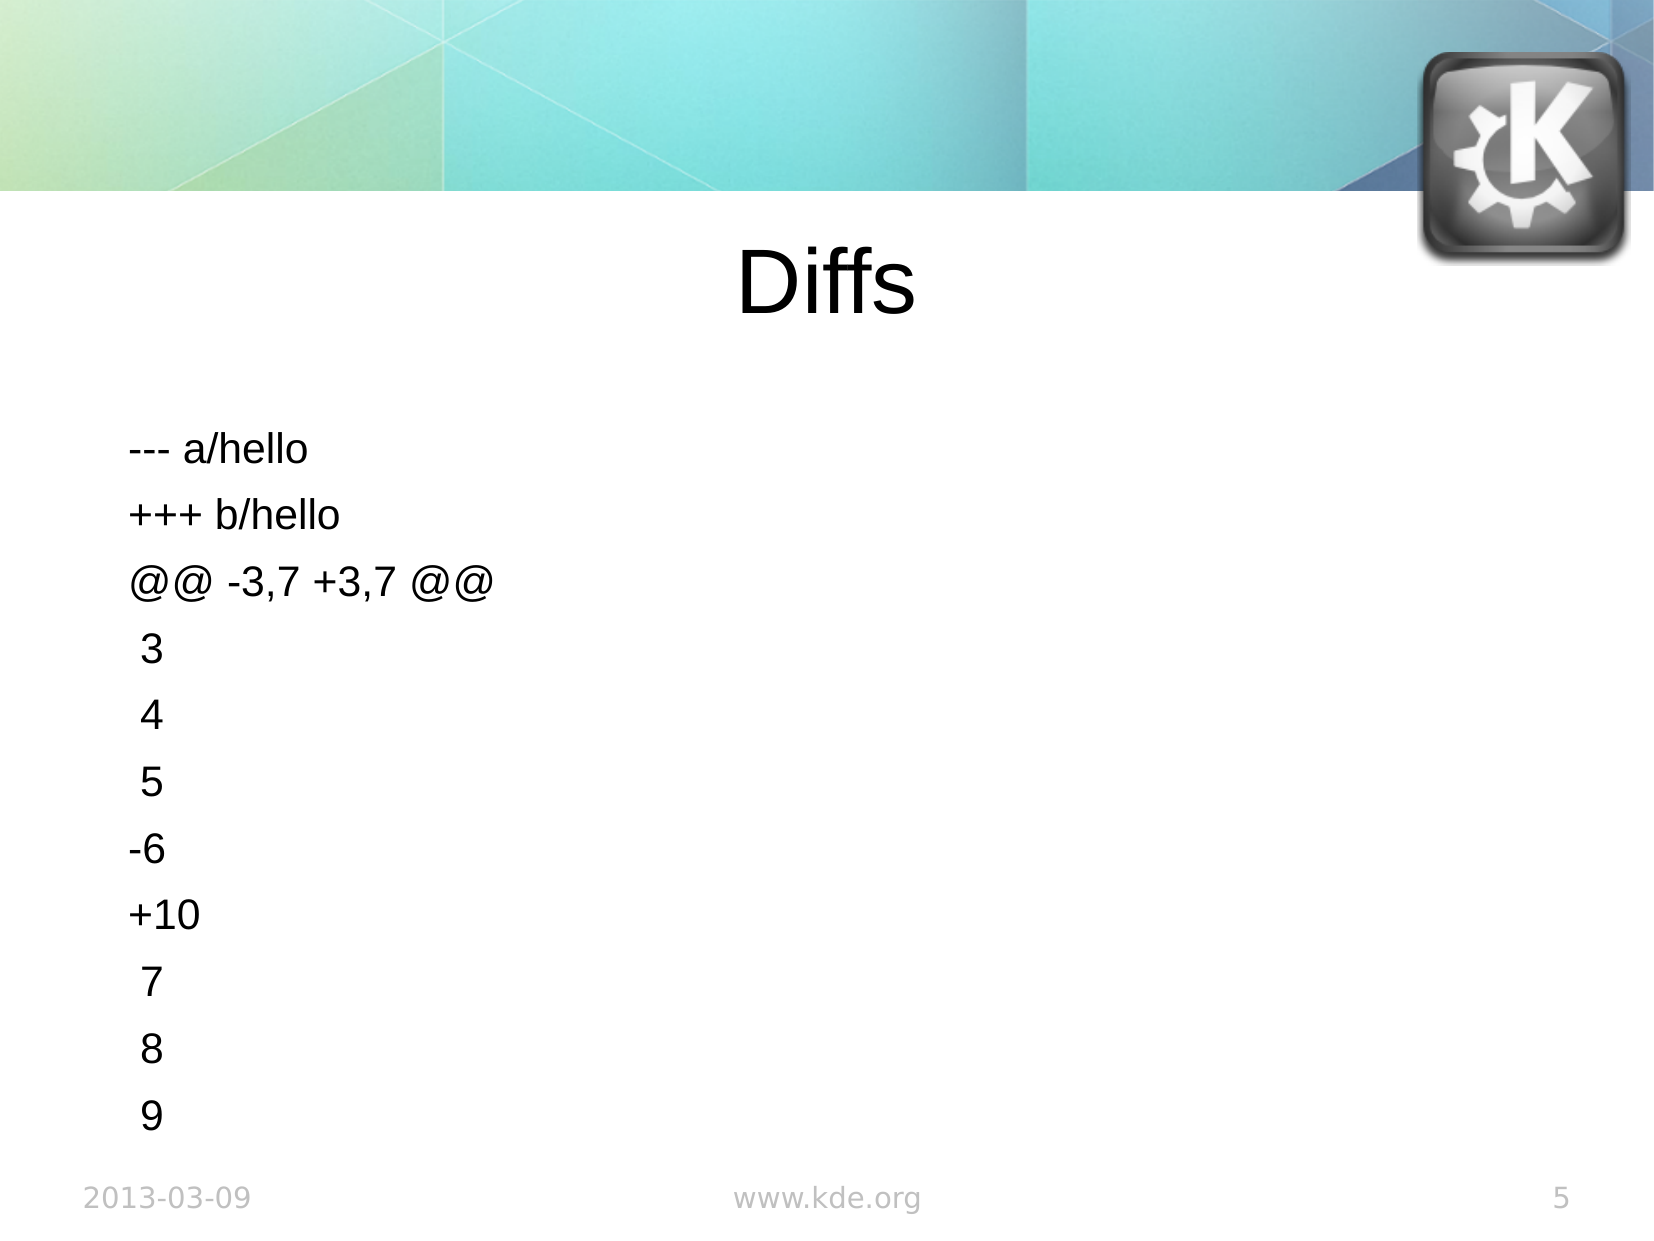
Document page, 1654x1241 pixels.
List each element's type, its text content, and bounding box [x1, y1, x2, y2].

picture [0, 0, 1654, 191]
title Diffs [82, 178, 1571, 386]
list --- a/hello +++ b/hello @@ -3,7 +3,7 @@ 3 4 5 -6 +10 7 8 9 [82, 424, 1571, 1144]
